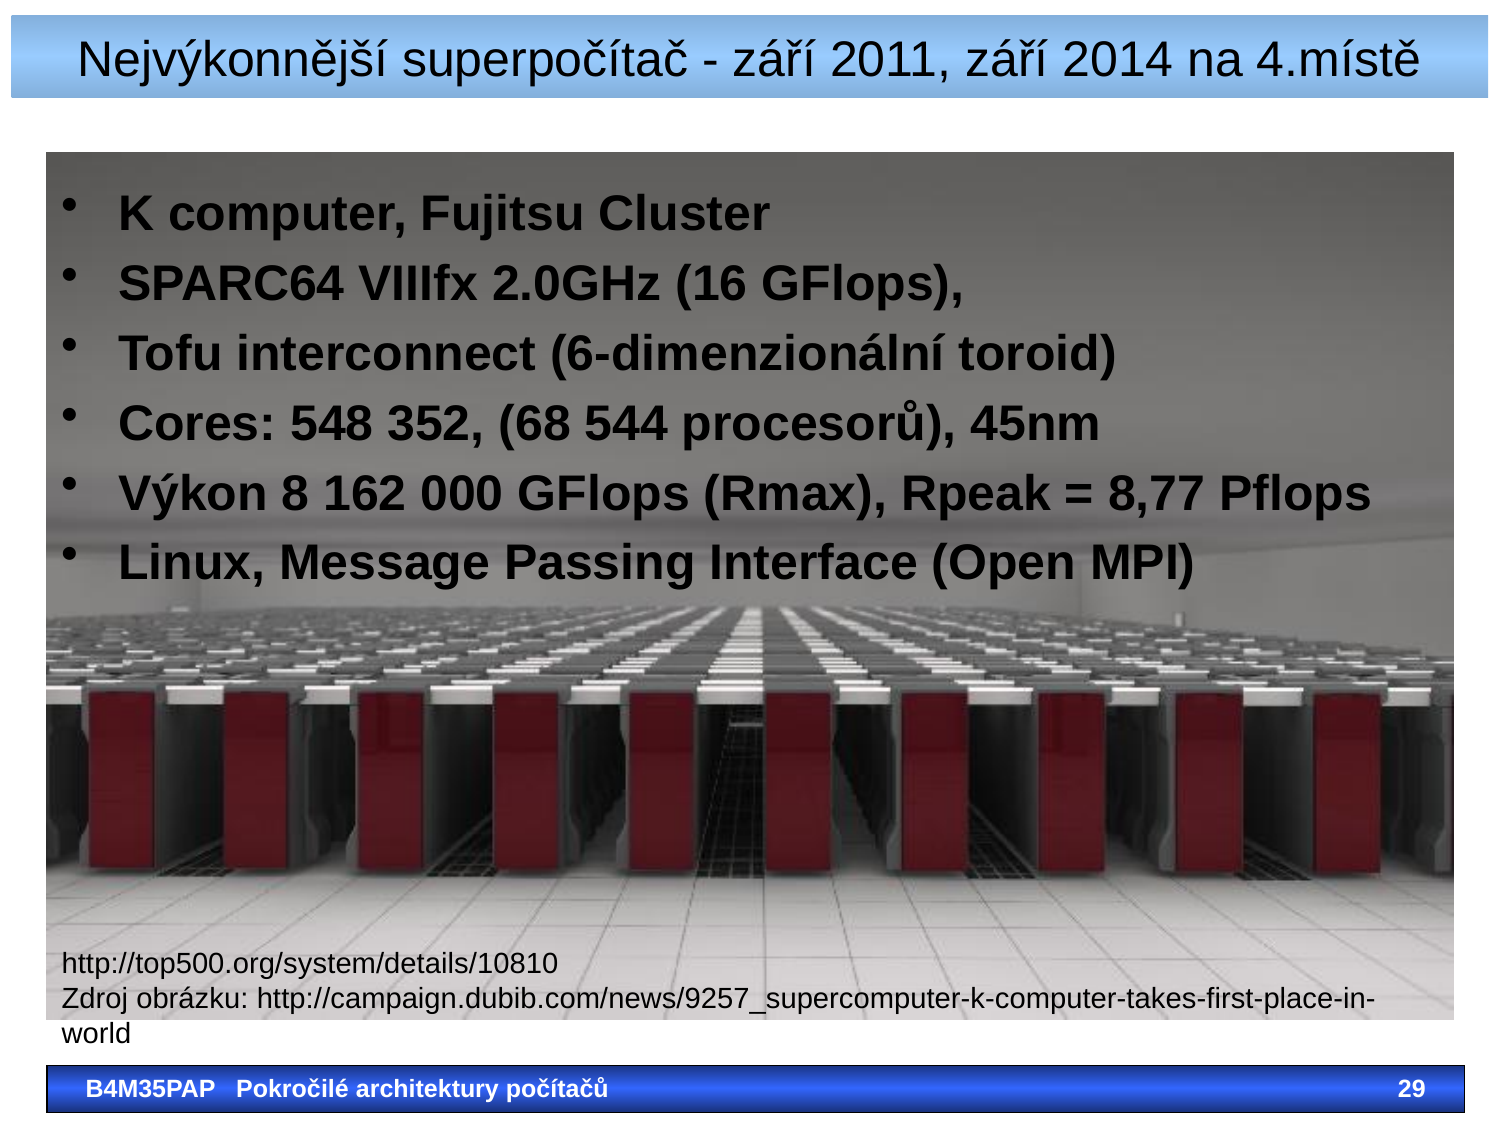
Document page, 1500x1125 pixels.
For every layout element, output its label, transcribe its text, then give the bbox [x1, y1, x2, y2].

list K computer, Fujitsu Cluster SPARC64 VIIIfx 2.0GHz (16 GFlops), Tofu interconnect (6-dimenzionální toroid) Cores: 548 352, (68 544 procesorů), 45nm Výkon 8 162 000 GFlops (Rmax), Rpeak = 8,77 Pflops Linux, Message Passing Interface (Open MPI) [46, 172, 1465, 1000]
slide_number <number> [1346, 1065, 1441, 1112]
title Nejvýkonnější superpočítač - září 2011, září 2014 na 4.místě [11, 15, 1489, 98]
text_box http://top500.org/system/details/10810 Zdroj obrázku: http://campaign.dubib.com/news/9257_supercomputer-k-computer-takes-first-place-in-world [46, 937, 1454, 1058]
footer B4M35PAP Pokročilé architektury počítačů [70, 1065, 1429, 1113]
picture [46, 152, 1454, 172]
